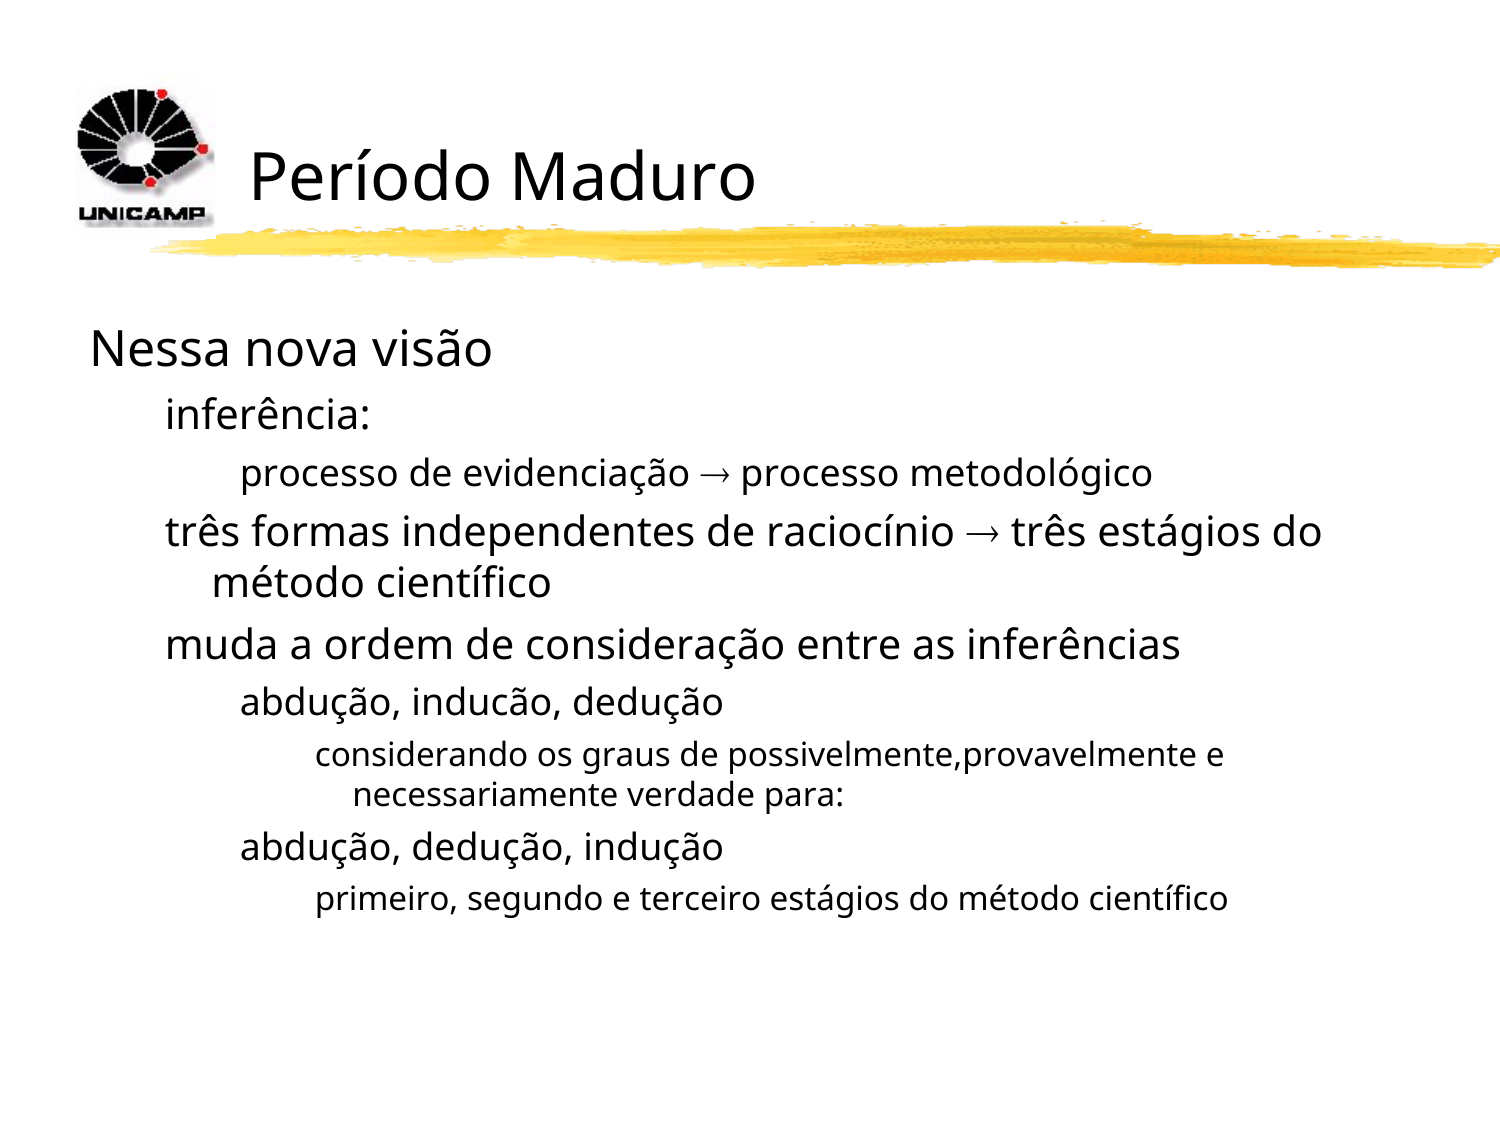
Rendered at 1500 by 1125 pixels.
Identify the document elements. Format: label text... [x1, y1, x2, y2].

picture [75, 74, 1500, 279]
list Nessa nova visão inferência: processo de evidenciação  processo metodológico três formas independentes de raciocínio  três estágios do método científico muda a ordem de consideração entre as inferências abdução, inducão, dedução considerando os graus de possivelmente,provavelmente e necessariamente verdade para: abdução, dedução, indução primeiro, segundo e terceiro estágios do método científico [74, 309, 1417, 994]
title Período Maduro [233, 37, 1434, 225]
